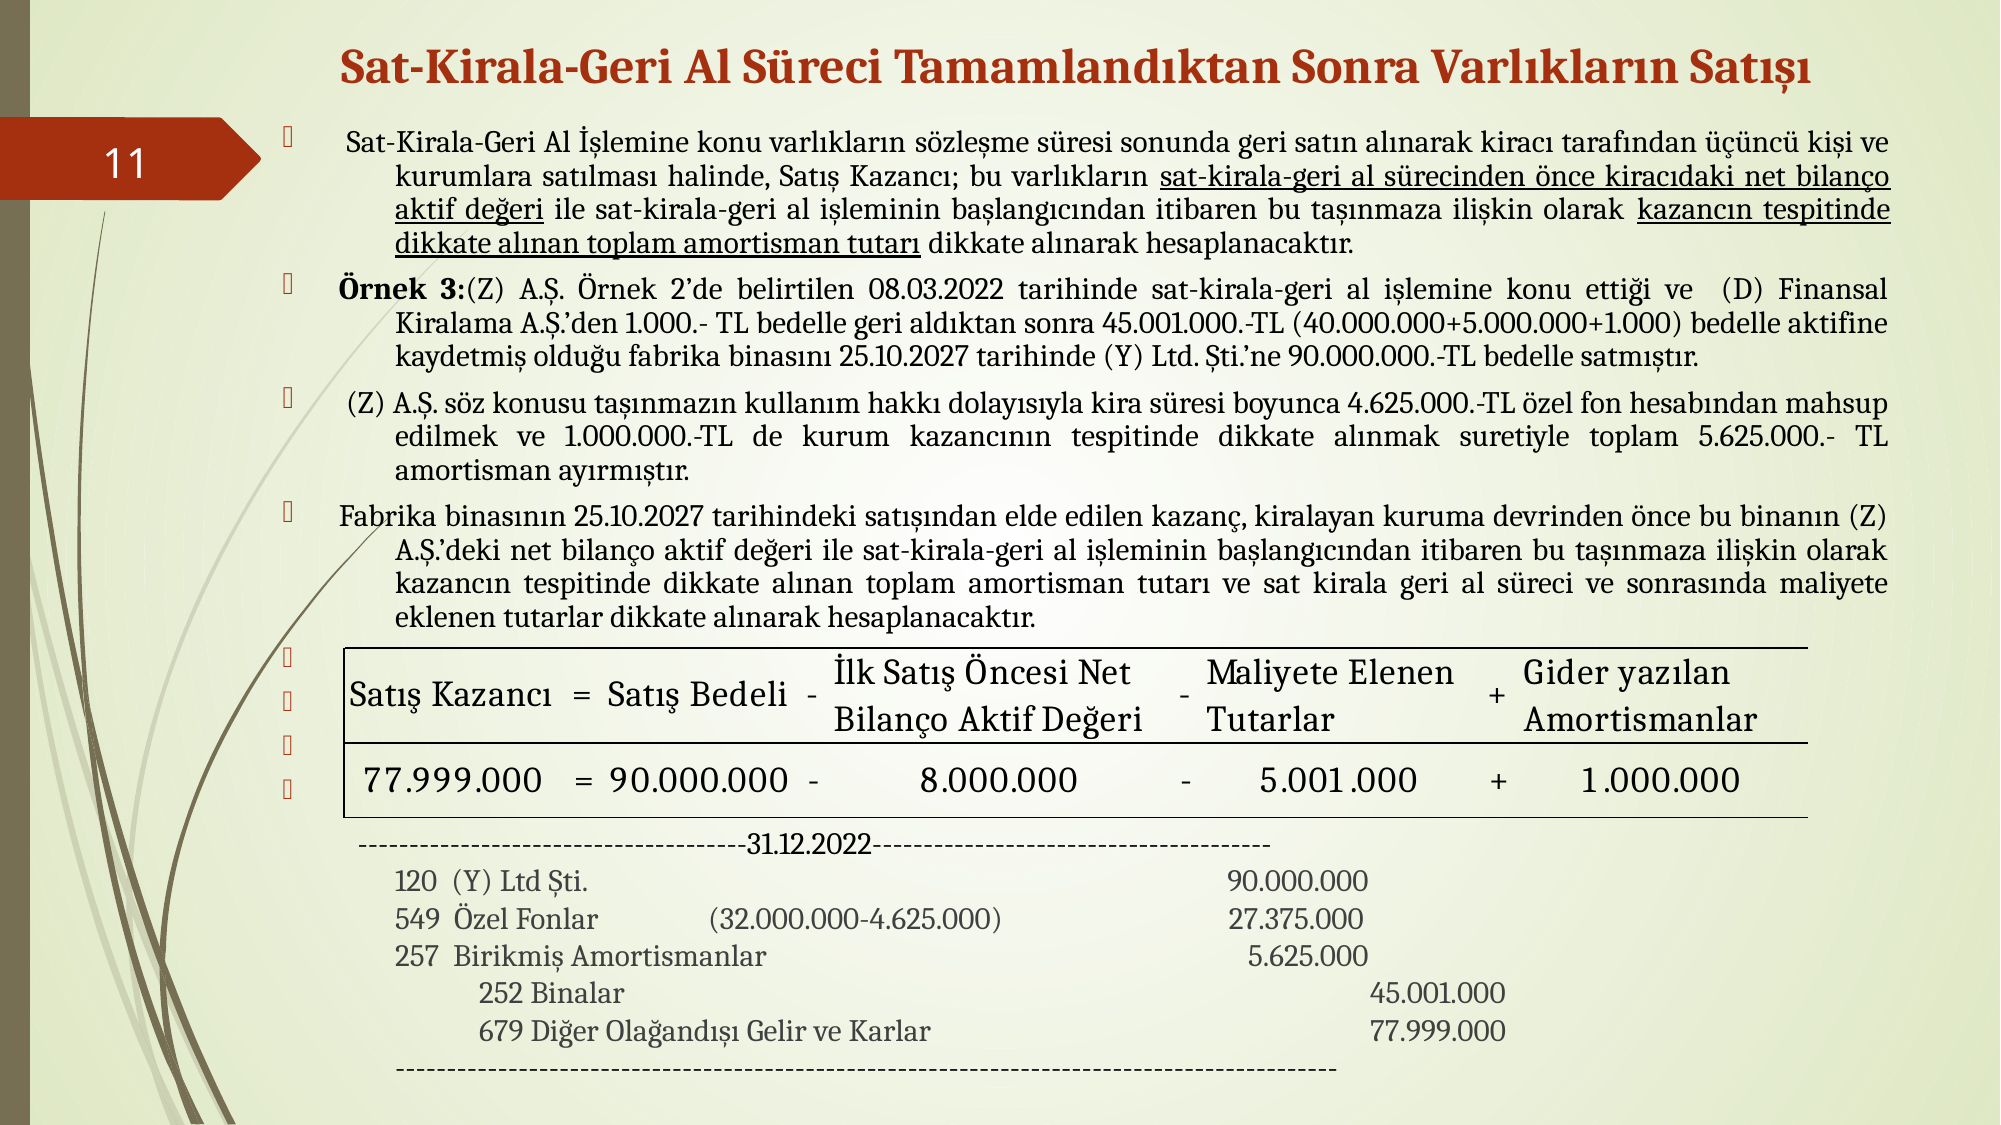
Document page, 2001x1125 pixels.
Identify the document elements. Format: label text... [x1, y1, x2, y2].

picture [343, 647, 1810, 819]
title Sat-Kirala-Geri Al Süreci Tamamlandıktan Sonra Varlıkların Satışı [326, 26, 1924, 113]
list Sat-Kirala-Geri Al İşlemine konu varlıkların sözleşme süresi sonunda geri satın alınarak kiracı tarafından üçüncü kişi ve kurumlara satılması halinde, Satış Kazancı; bu varlıkların sat-kirala-geri al sürecinden önce kiracıdaki net bilanço aktif değeri ile sat-kirala-geri al işleminin başlangıcından itibaren bu taşınmaza ilişkin olarak kazancın tespitinde dikkate alınan toplam amortisman tutarı dikkate alınarak hesaplanacaktır. Örnek 3:(Z) A.Ş. Örnek 2’de belirtilen 08.03.2022 tarihinde sat-kirala-geri al işlemine konu ettiği ve (D) Finansal Kiralama A.Ş.’den 1.000.- TL bedelle geri aldıktan sonra 45.001.000.-TL (40.000.000+5.000.000+1.000) bedelle aktifine kaydetmiş olduğu fabrika binasını 25.10.2027 tarihinde (Y) Ltd. Şti.’ne 90.000.000.-TL bedelle satmıştır. (Z) A.Ş. söz konusu taşınmazın kullanım hakkı dolayısıyla kira süresi boyunca 4.625.000.-TL özel fon hesabından mahsup edilmek ve 1.000.000.-TL de kurum kazancının tespitinde dikkate alınmak suretiyle toplam 5.625.000.- TL amortisman ayırmıştır. Fabrika binasının 25.10.2027 tarihindeki satışından elde edilen kazanç, kiralayan kuruma devrinden önce bu binanın (Z) A.Ş.’deki net bilanço aktif değeri ile sat-kirala-geri al işleminin başlangıcından itibaren bu taşınmaza ilişkin olarak kazancın tespitinde dikkate alınan toplam amortisman tutarı ve sat kirala geri al süreci ve sonrasında maliyete eklenen tutarlar dikkate alınarak hesaplanacaktır. --------------------------------------31.12.2022--------------------------------------- 120 (Y) Ltd Şti. 90.000.000 549 Özel Fonlar (32.000.000-4.625.000) 27.375.000 257 Birikmiş Amortismanlar 5.625.000 252 Binalar 45.001.000 679 Diğer Olağandışı Gelir ve Karlar 77.999.000 -------------------------------------------------------------------------------------------- [267, 117, 1906, 1104]
text_box [87, 129, 216, 190]
